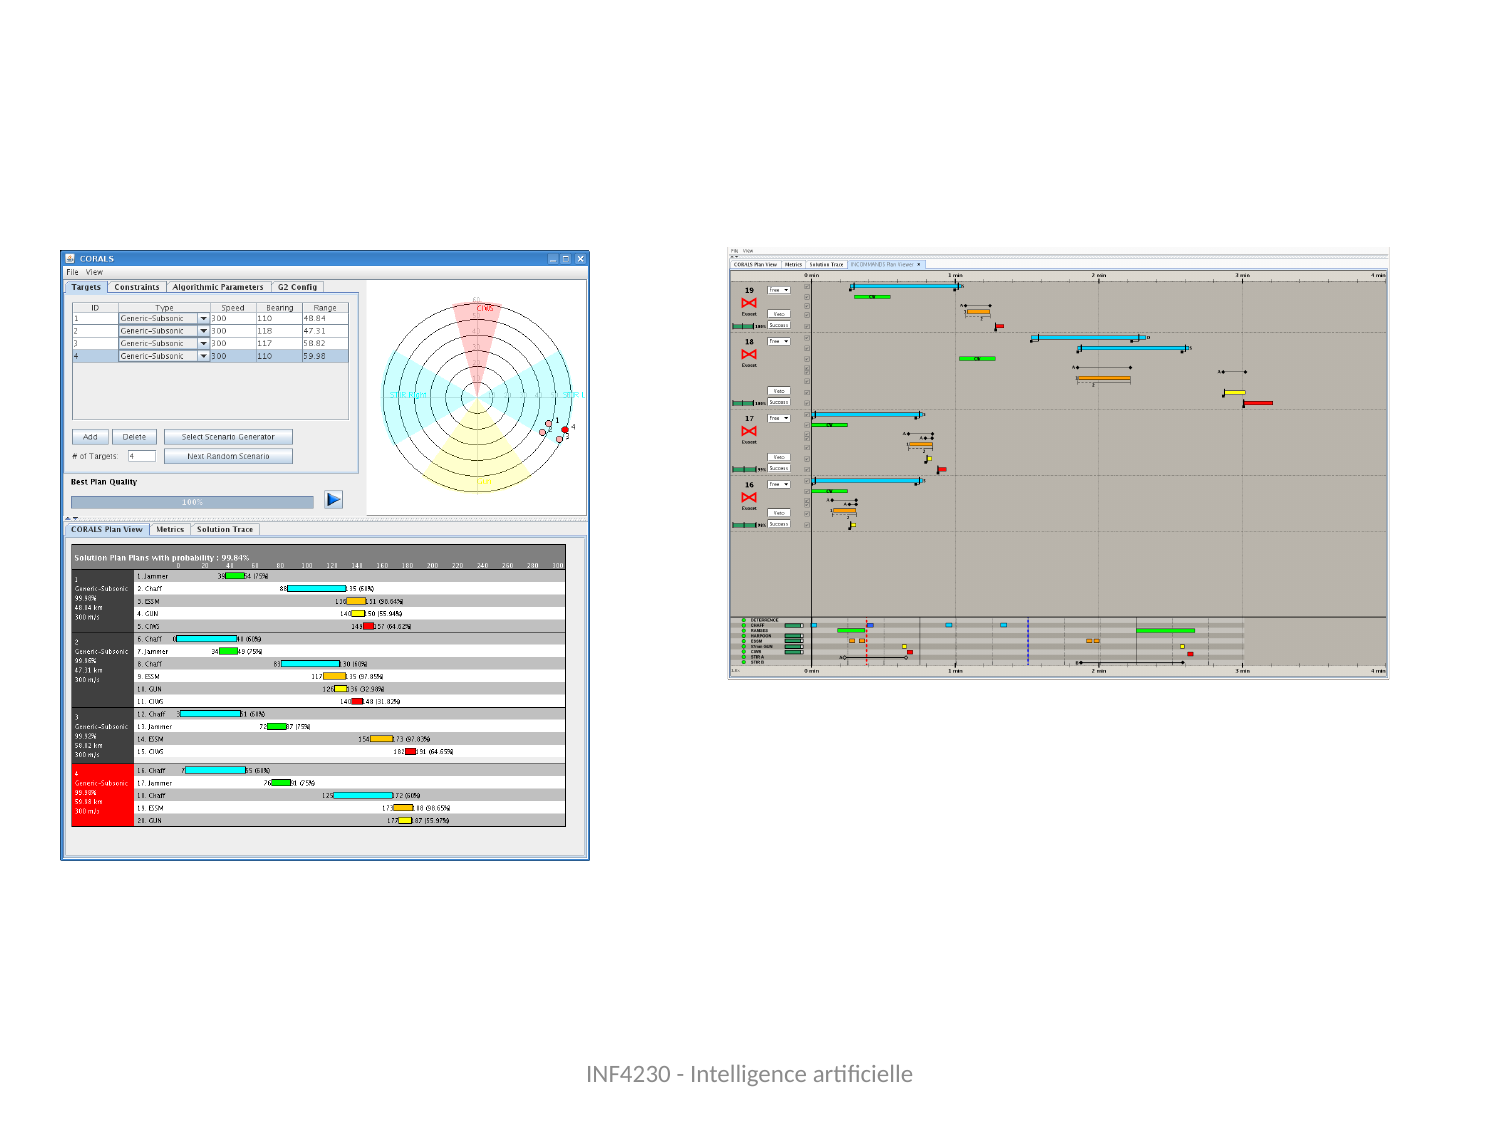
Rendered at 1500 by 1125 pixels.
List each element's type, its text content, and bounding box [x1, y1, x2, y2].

footer INF4230 - Intelligence artificielle [512, 1042, 988, 1103]
picture [727, 247, 1390, 680]
picture [60, 250, 590, 861]
